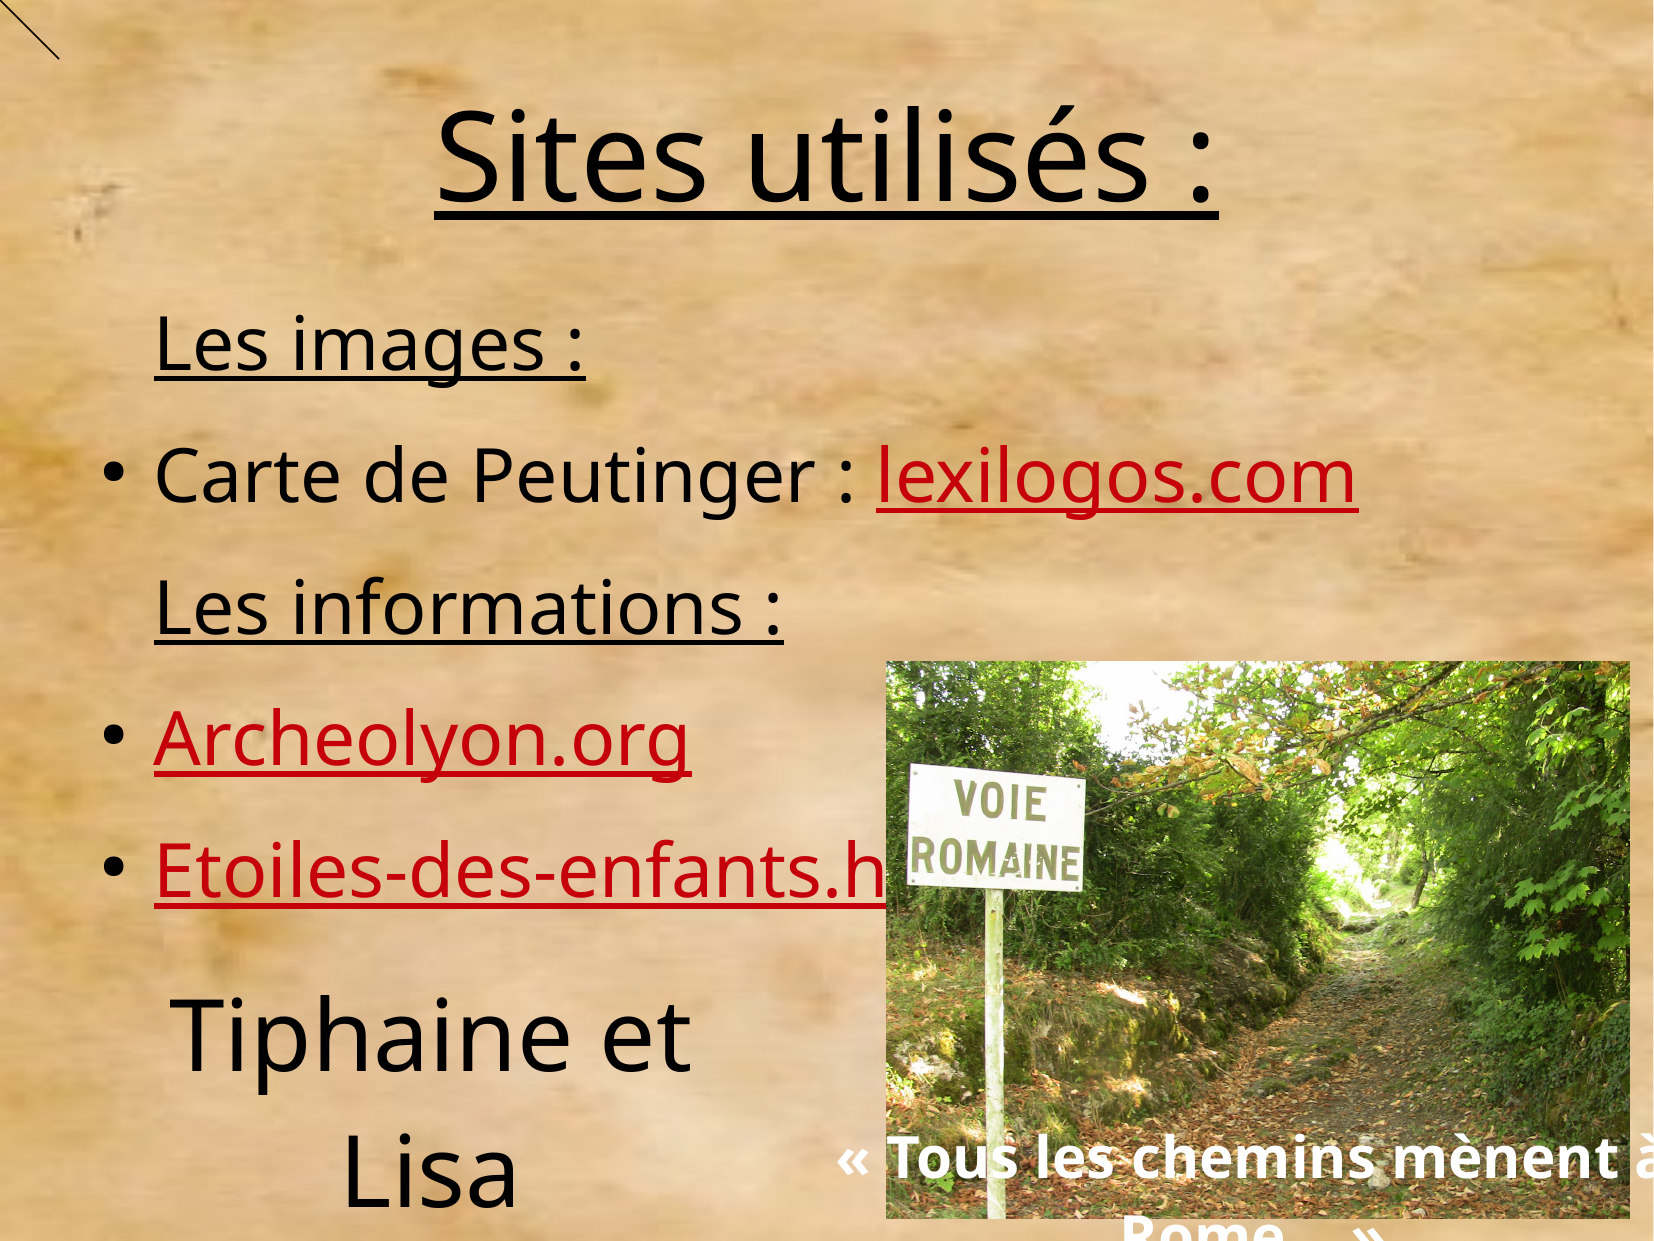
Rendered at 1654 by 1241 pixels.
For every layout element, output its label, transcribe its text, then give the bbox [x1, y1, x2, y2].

title Sites utilisés : [82, 49, 1571, 257]
picture [1169, 1232, 1183, 1241]
picture [1263, 1231, 1275, 1237]
text_box Tiphaine et Lisa [153, 956, 709, 1073]
picture [0, 0, 1654, 1241]
text_box « Tous les chemins mènent à Rome... » [799, 1108, 1654, 1203]
picture [1207, 1232, 1218, 1241]
list Les images : Carte de Peutinger : lexilogos.com Les informations : Archeolyon.org Etoiles-des-enfants.html [82, 290, 1571, 1109]
picture [1133, 1223, 1144, 1234]
picture [1227, 1232, 1238, 1241]
